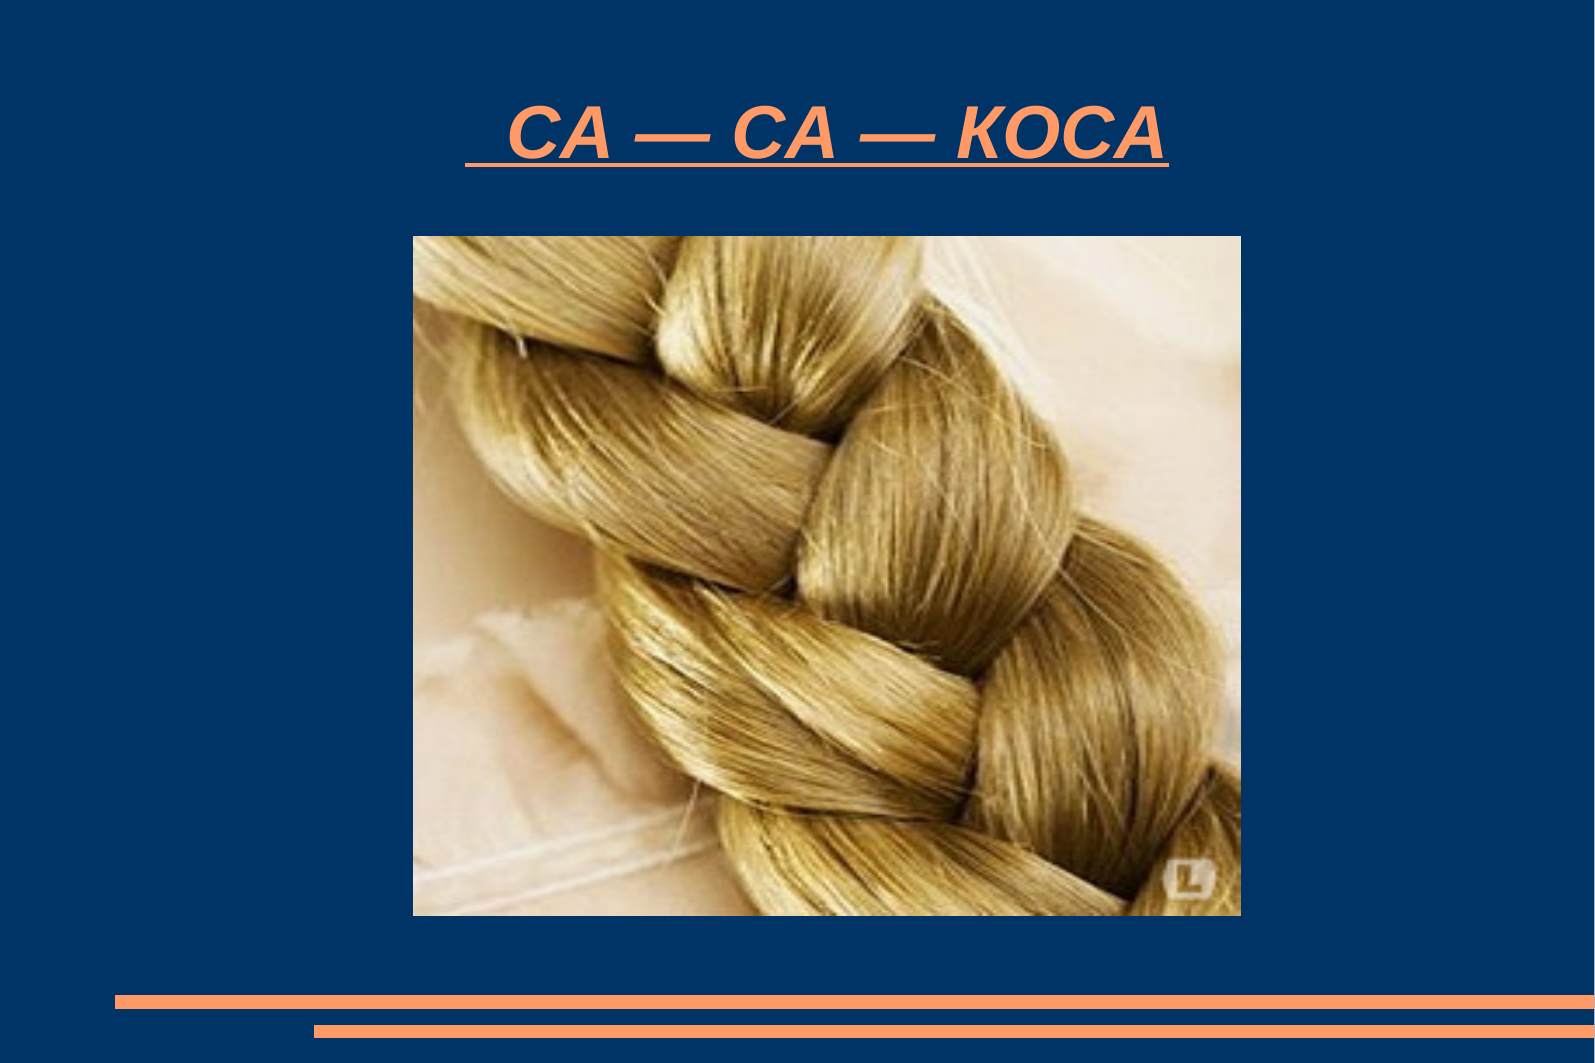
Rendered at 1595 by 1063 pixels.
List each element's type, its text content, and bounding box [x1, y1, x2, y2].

title СА — СА — КОСА [117, 39, 1479, 218]
picture [413, 236, 1241, 916]
